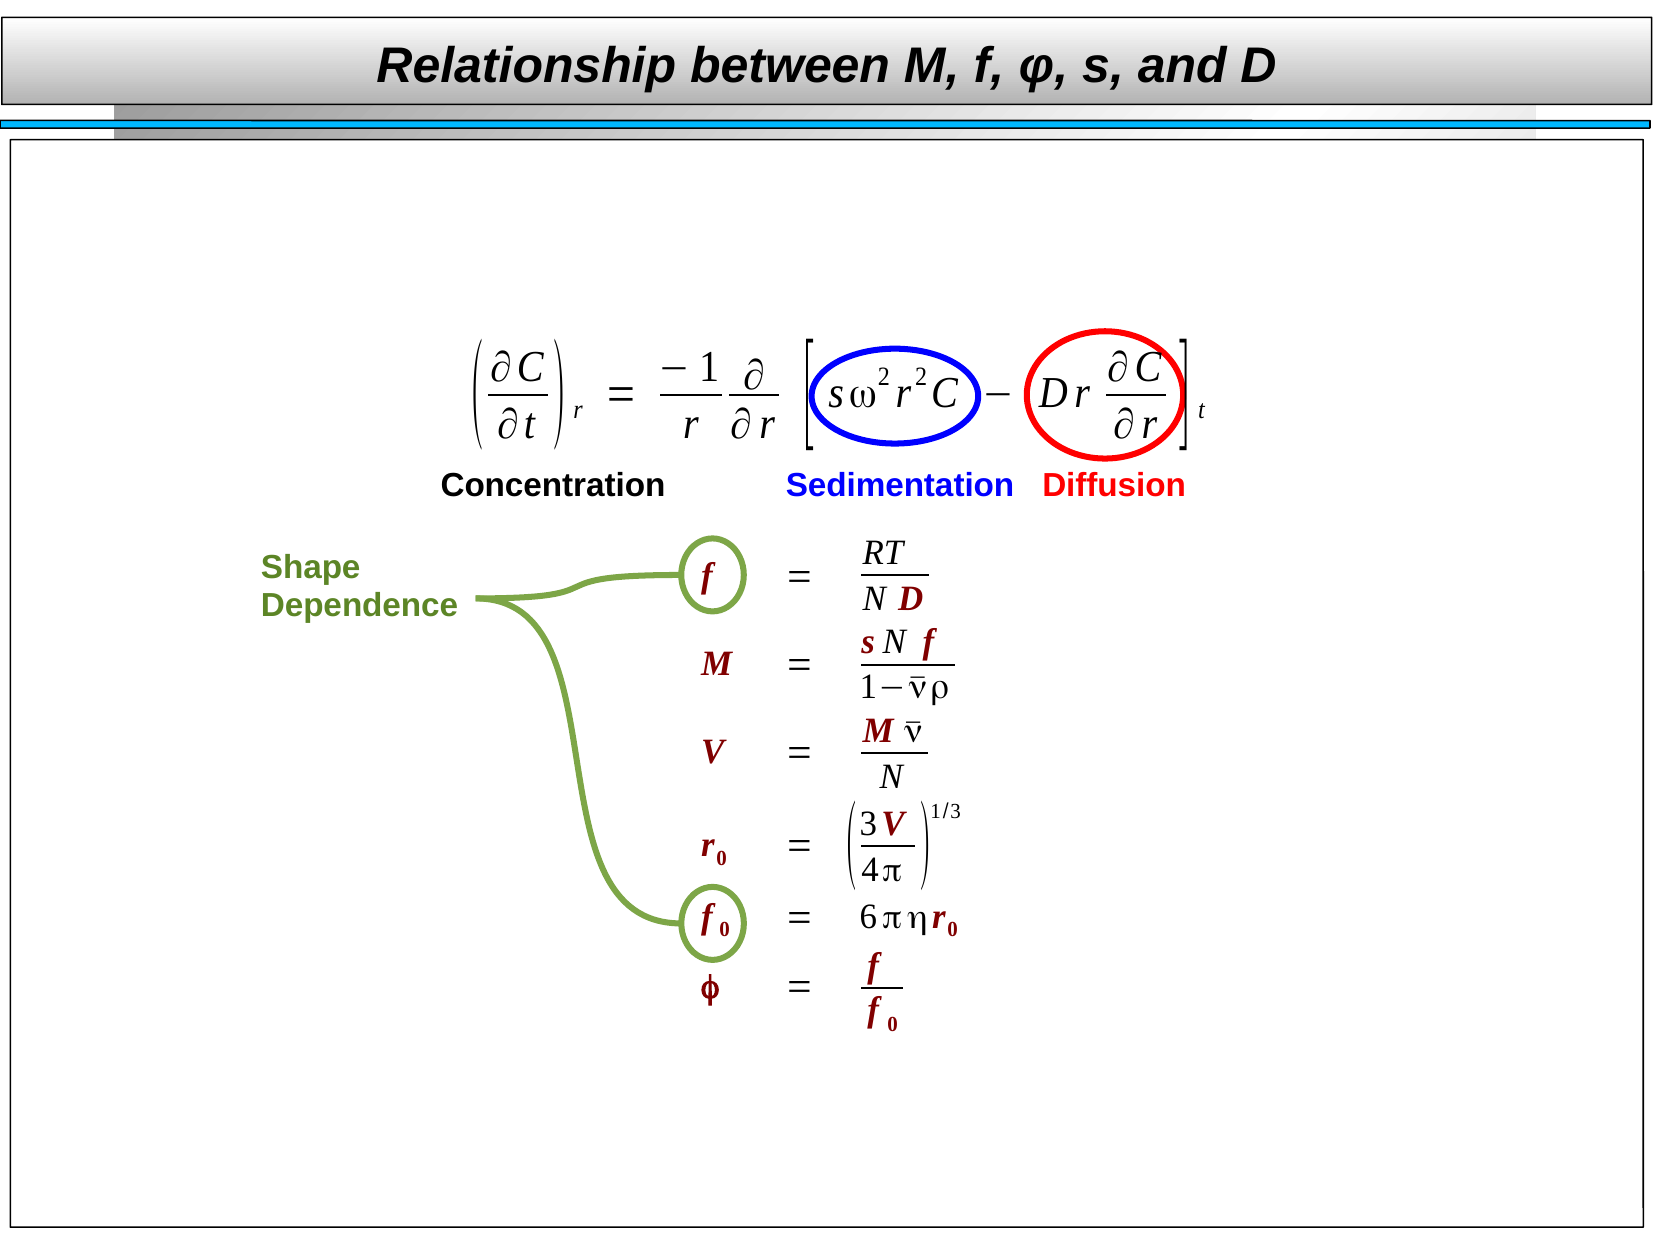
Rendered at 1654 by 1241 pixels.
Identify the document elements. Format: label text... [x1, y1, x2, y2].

text_box Relationship between M, f, φ, s, and D [1, 17, 1652, 105]
chart [687, 524, 967, 1035]
text_box [0, 120, 1651, 129]
text_box Concentration Sedimentation Diffusion [440, 466, 1187, 504]
text_box [10, 139, 1644, 1228]
chart [463, 337, 1214, 453]
chart [687, 542, 740, 608]
chart [687, 890, 740, 956]
text_box Shape Dependence [260, 548, 476, 648]
